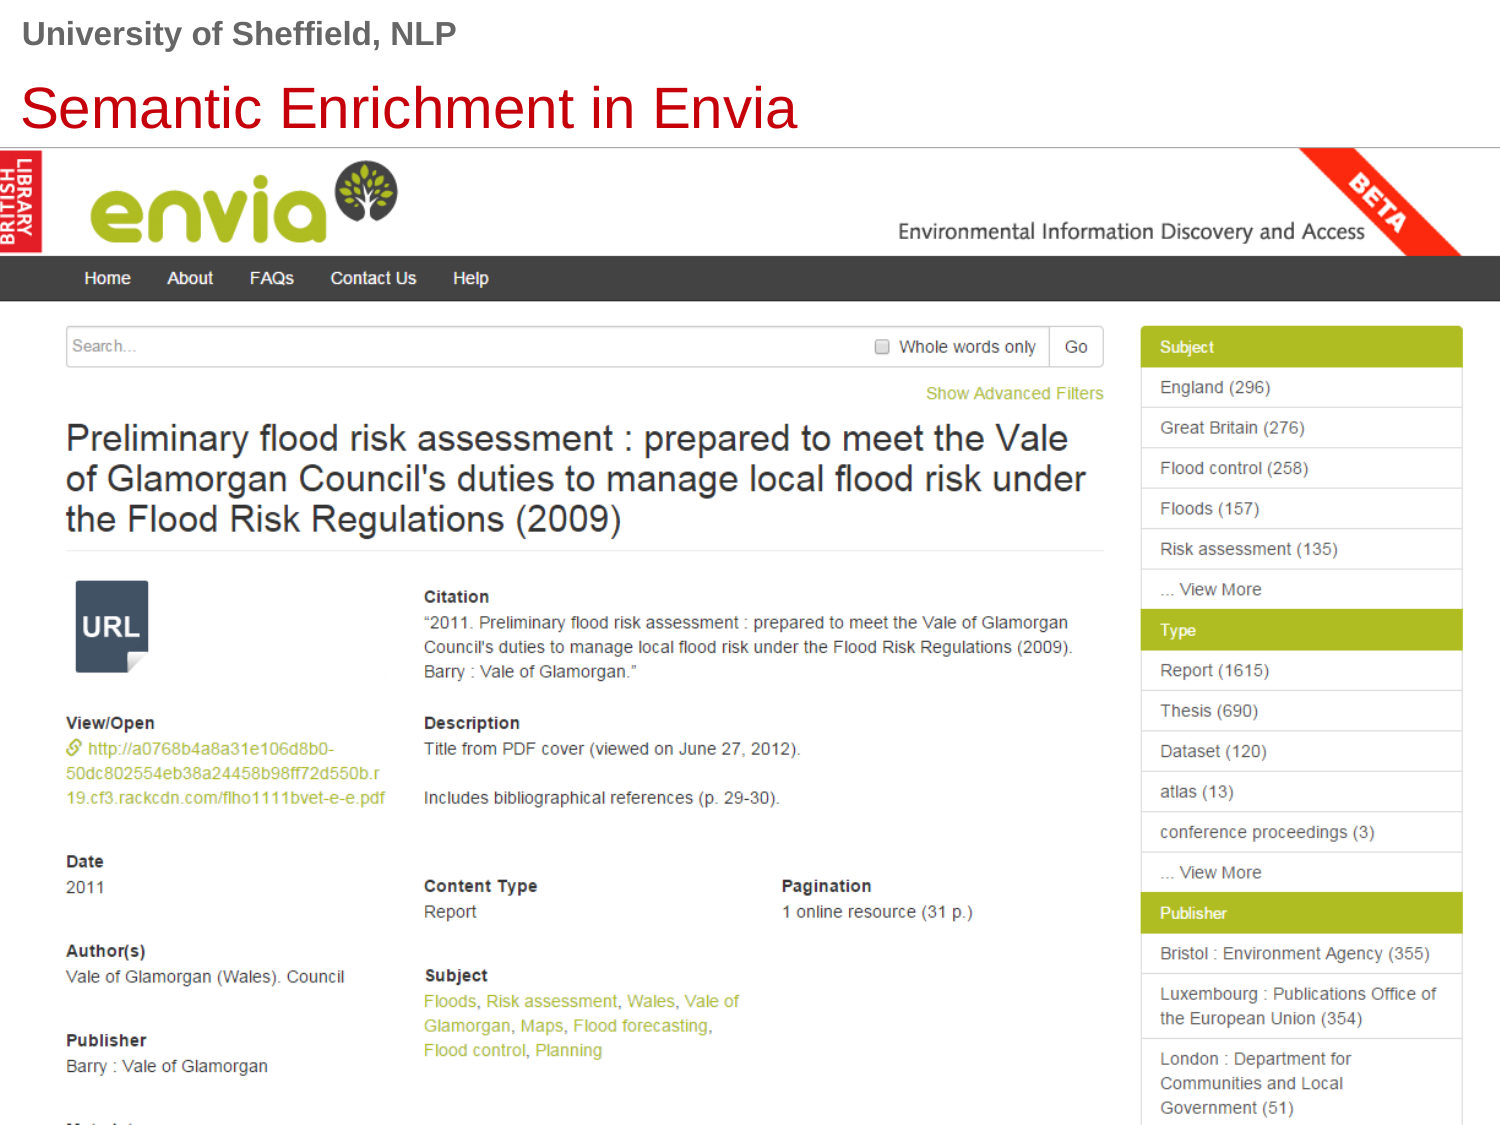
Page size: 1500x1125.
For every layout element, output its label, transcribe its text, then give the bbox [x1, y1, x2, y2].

title Semantic Enrichment in Envia [20, 45, 1239, 147]
picture [0, 147, 1500, 1125]
